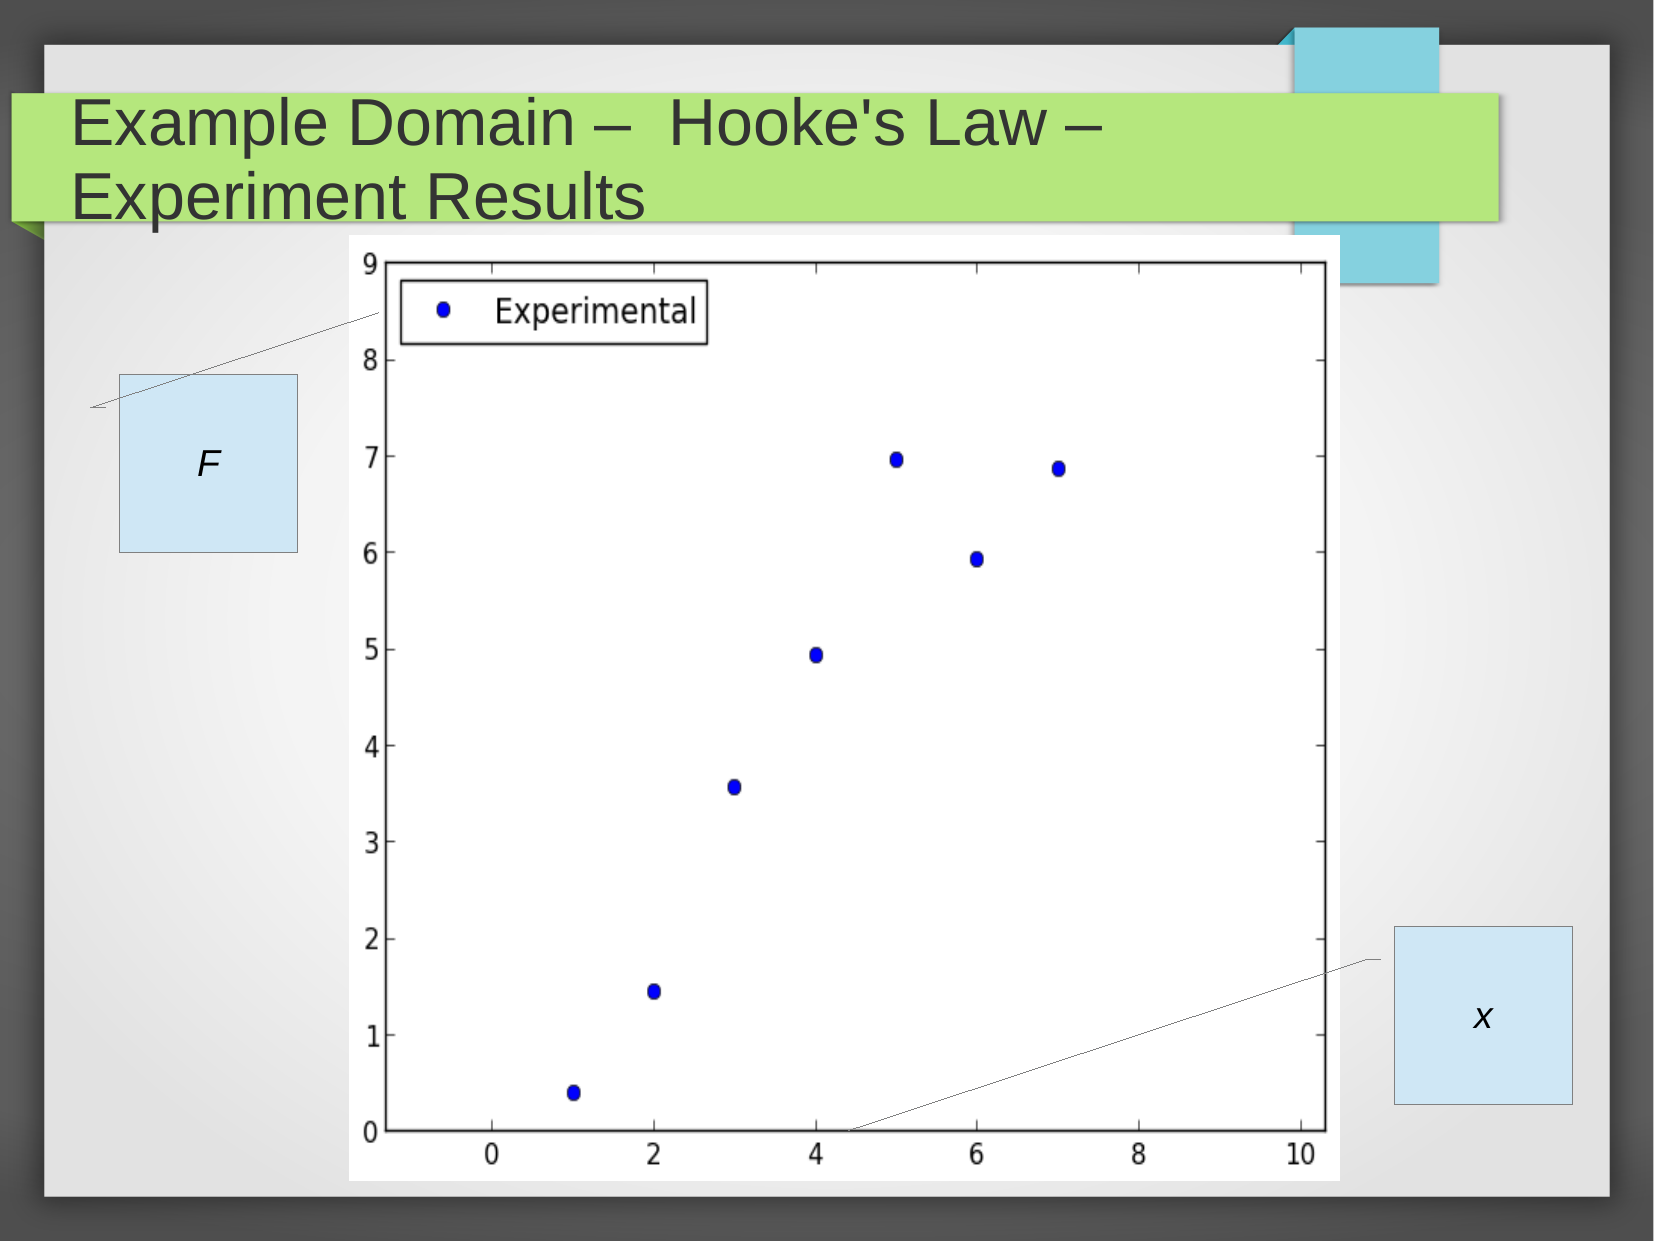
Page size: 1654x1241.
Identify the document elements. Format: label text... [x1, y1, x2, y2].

text_box F [90, 312, 379, 552]
picture [0, 0, 1654, 1241]
text_box x [1395, 927, 1572, 1104]
title Example Domain – Hooke's Law – Experiment Results [70, 85, 1576, 234]
